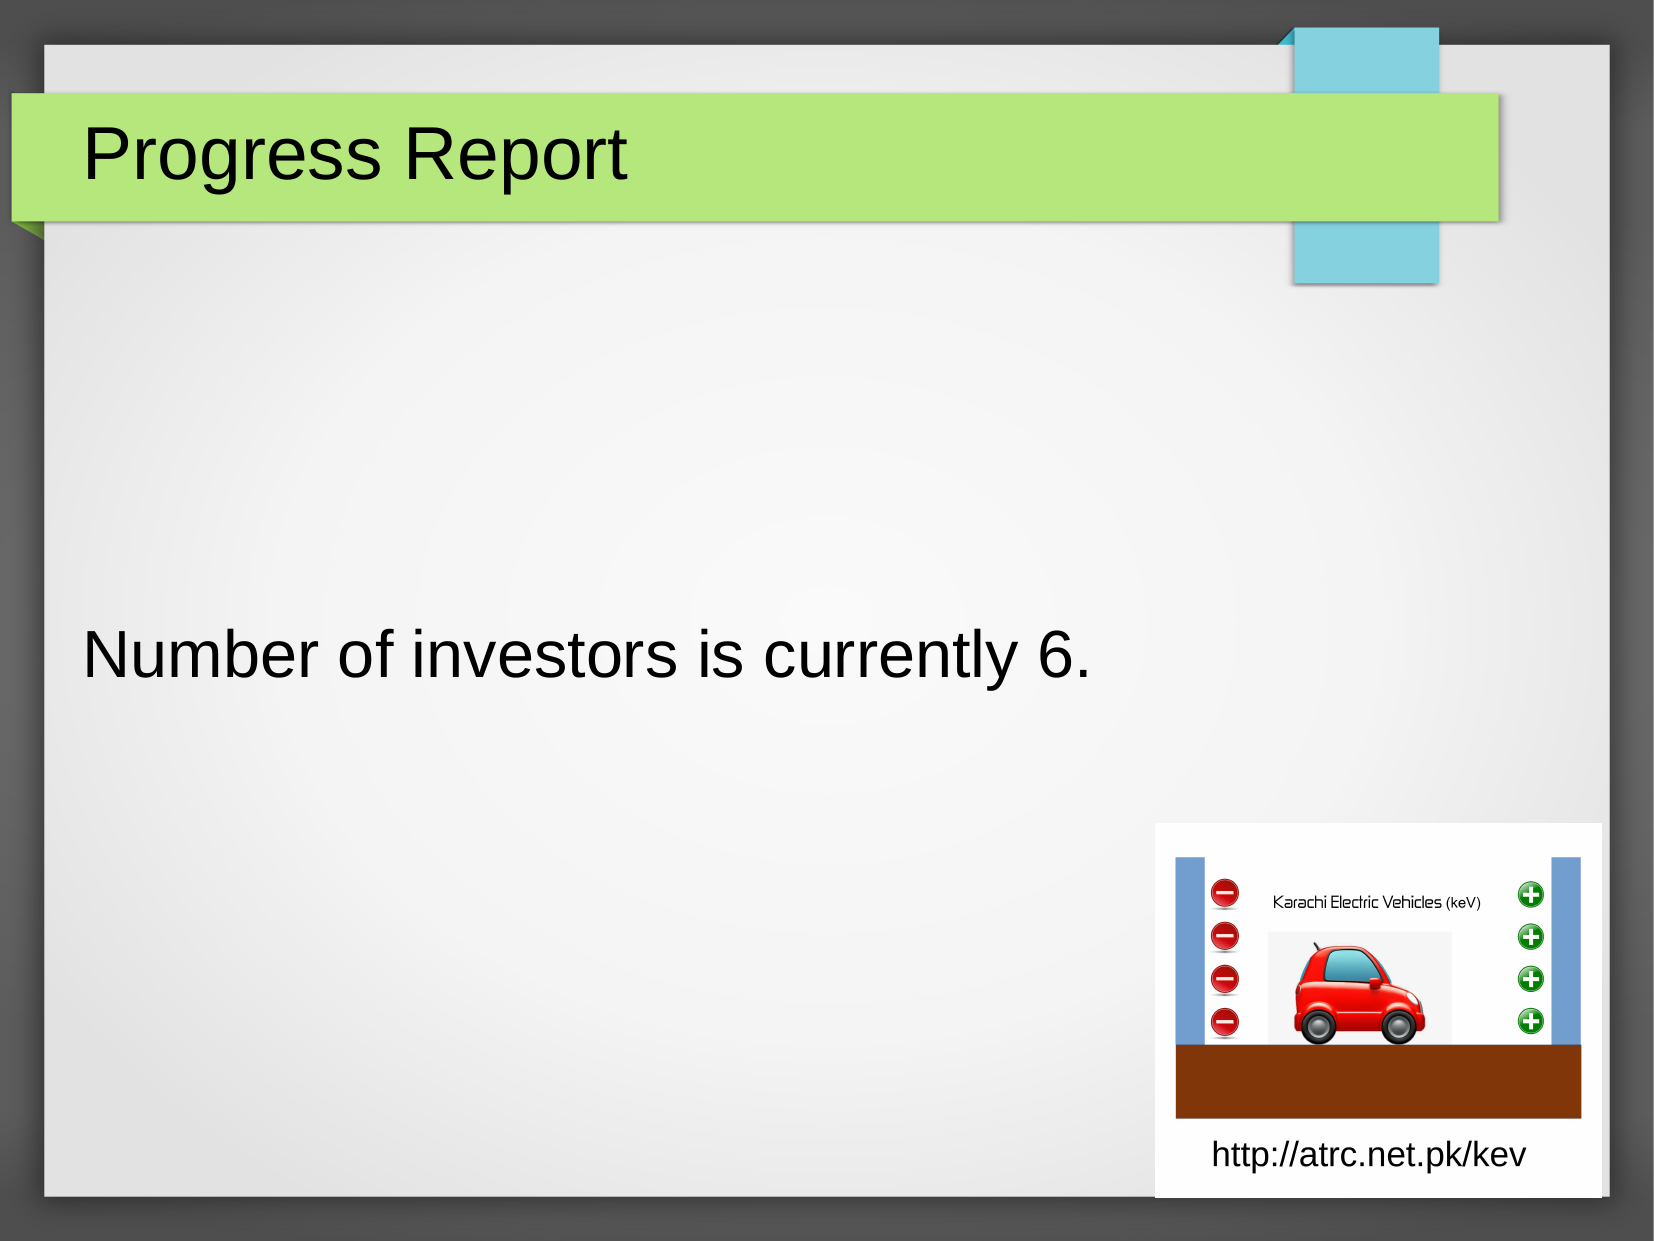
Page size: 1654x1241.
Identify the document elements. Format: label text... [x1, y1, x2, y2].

subtitle Number of investors is currently 6. [82, 295, 1571, 1015]
picture [0, 0, 1654, 1241]
title Progress Report [82, 94, 1264, 213]
